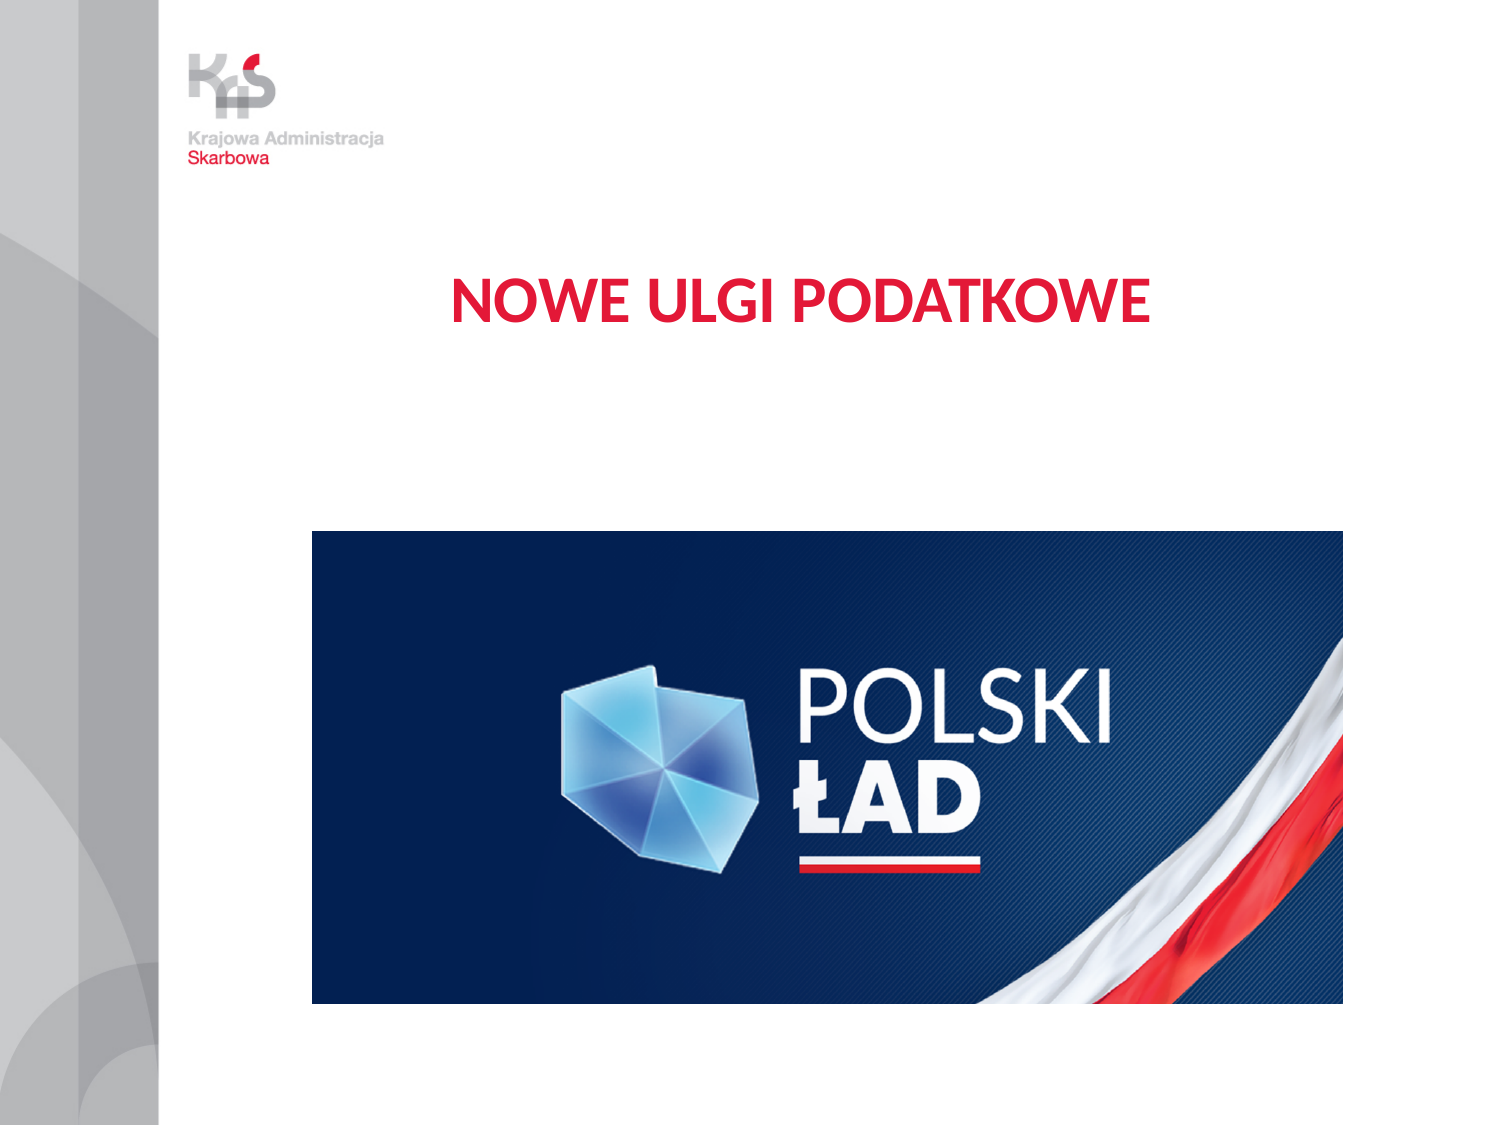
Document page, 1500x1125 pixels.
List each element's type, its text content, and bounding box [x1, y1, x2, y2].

picture [0, 0, 1500, 1125]
text_box NOWE ULGI PODATKOWE [180, 88, 1422, 494]
